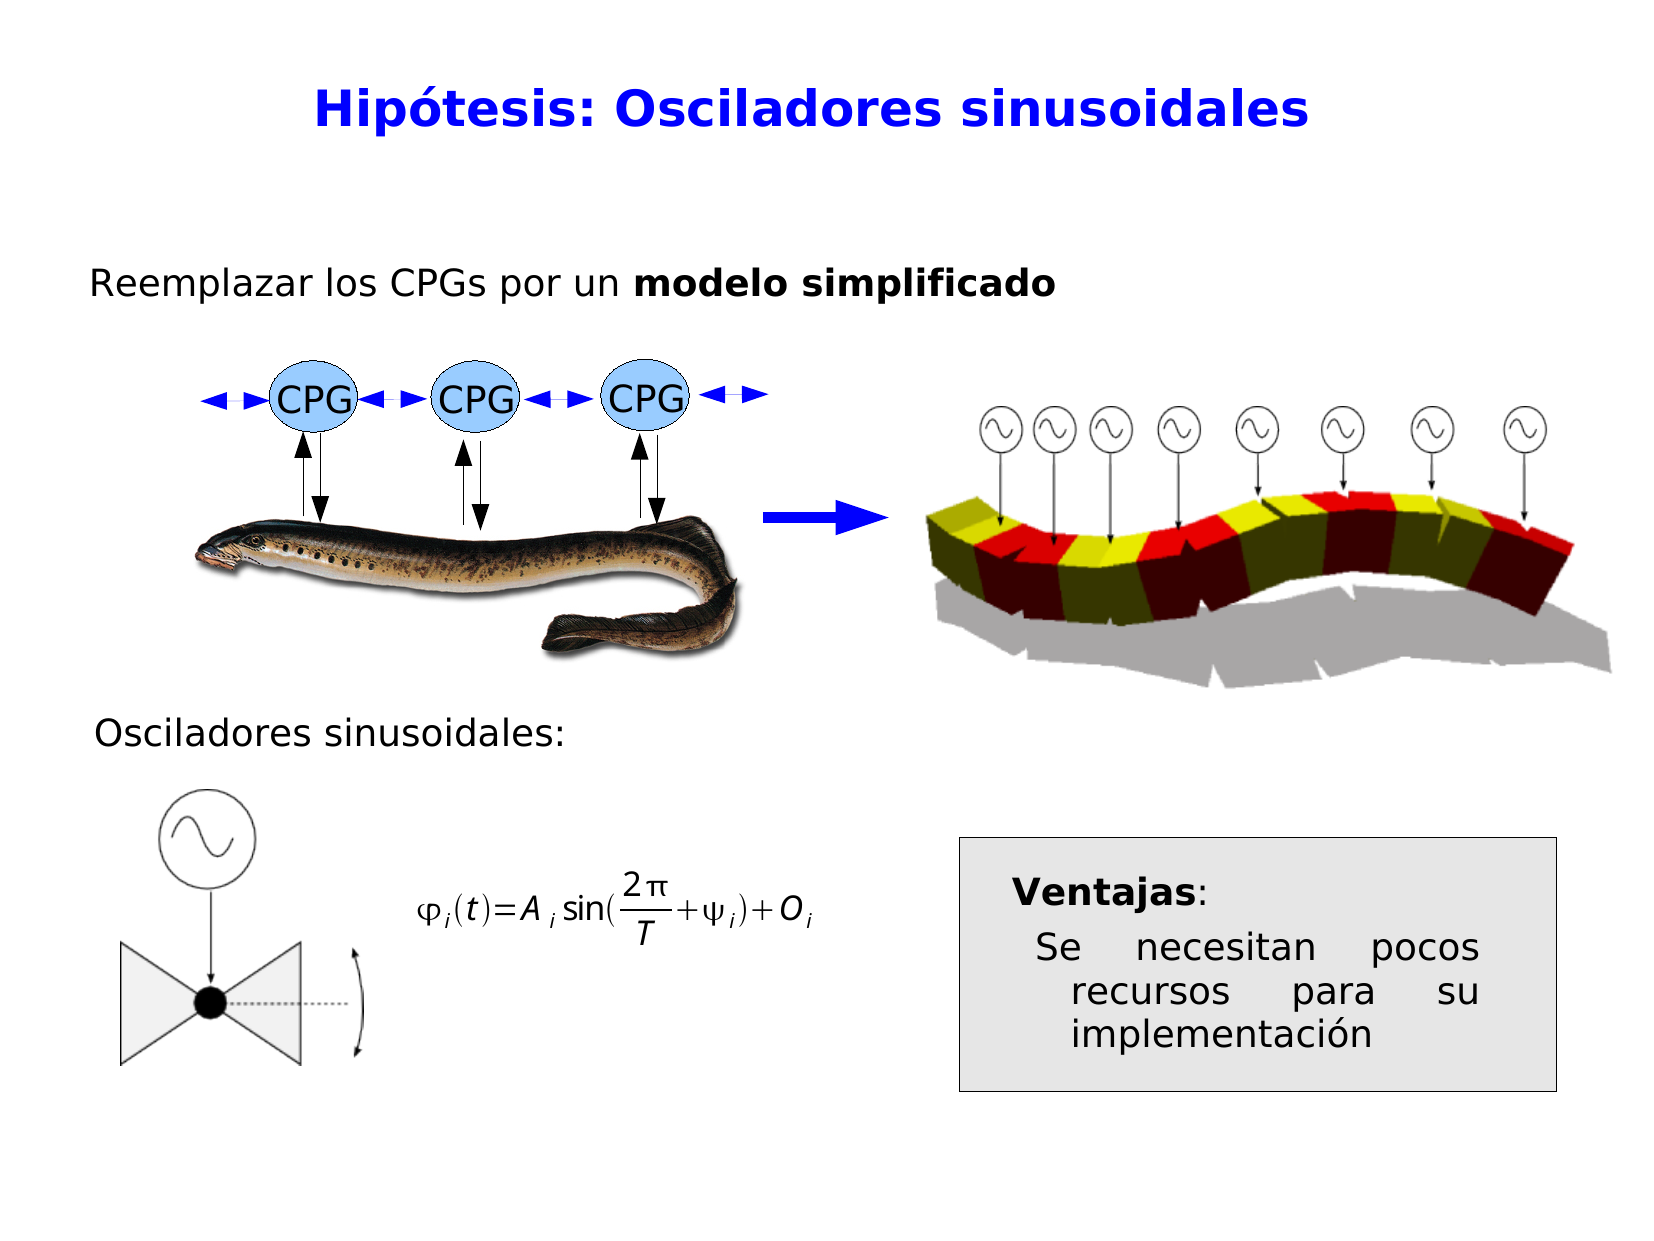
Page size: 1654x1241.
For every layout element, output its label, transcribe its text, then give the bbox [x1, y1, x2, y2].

text_box CPG [423, 371, 531, 431]
picture [153, 464, 782, 712]
text_box Reemplazar los CPGs por un modelo simplificado [62, 253, 1256, 313]
picture [900, 406, 1634, 710]
text_box Ventajas: Se necesitan pocos recursos para su implementación [985, 863, 1544, 1169]
text_box [613, 359, 677, 370]
text_box [444, 360, 507, 371]
text_box Hipótesis: Osciladores sinusoidales [299, 72, 1326, 146]
text_box CPG [593, 370, 701, 429]
text_box CPG [261, 371, 369, 430]
text_box [282, 360, 345, 371]
text_box Osciladores sinusoidales: [66, 704, 595, 763]
picture [120, 789, 364, 1066]
chart [408, 864, 821, 955]
text_box [959, 837, 1557, 1092]
